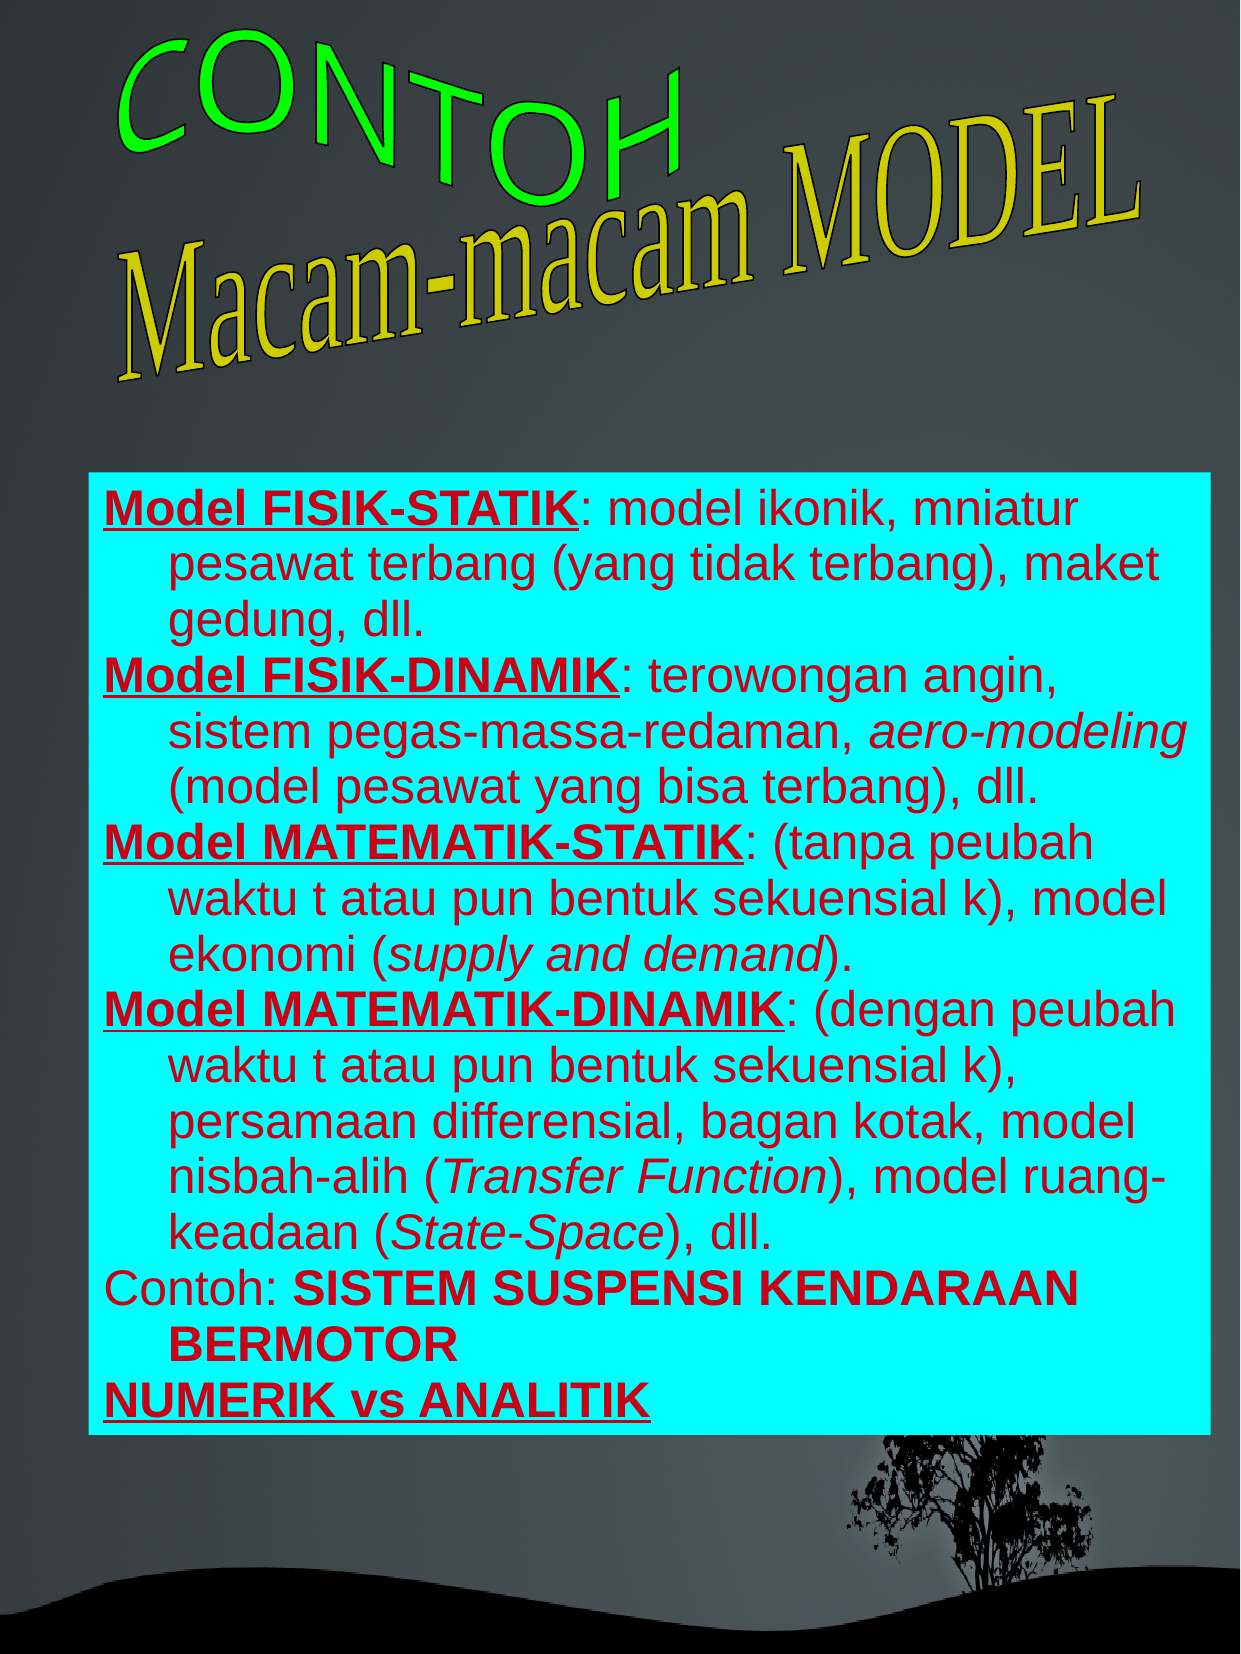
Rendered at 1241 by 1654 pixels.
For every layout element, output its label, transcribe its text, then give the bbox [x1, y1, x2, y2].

text_box CONTOH [316, 41, 395, 168]
text_box Macam-macam MODEL [783, 133, 870, 275]
text_box Macam-macam MODEL [427, 274, 455, 294]
text_box Macam-macam MODEL [256, 263, 295, 359]
picture [0, 0, 1241, 1654]
text_box Macam-macam MODEL [587, 210, 627, 305]
text_box Macam-macam MODEL [949, 115, 1017, 249]
text_box CONTOH [199, 29, 294, 134]
text_box Macam-macam MODEL [677, 190, 754, 293]
text_box Macam-macam MODEL [118, 240, 204, 382]
text_box Macam-macam MODEL [345, 243, 423, 346]
text_box Macam-macam MODEL [210, 272, 251, 368]
text_box Macam-macam MODEL [632, 204, 674, 300]
text_box Macam-macam MODEL [301, 257, 343, 353]
text_box CONTOH [607, 67, 680, 201]
text_box Macam-macam MODEL [1086, 93, 1141, 227]
text_box Macam-macam MODEL [460, 225, 537, 327]
text_box Macam-macam MODEL [541, 218, 583, 314]
text_box Model FISIK-STATIK: model ikonik, mniatur pesawat terbang (yang tidak terbang), maket gedung, dll. Model FISIK-DINAMIK: terowongan angin, sistem pegas-massa-redaman, aero-modeling (model pesawat yang bisa terbang), dll. Model MATEMATIK-STATIK: (tanpa peubah waktu t atau pun bentuk sekuensial k), model ekonomi (supply and demand). Model MATEMATIK-DINAMIK: (dengan peubah waktu t atau pun bentuk sekuensial k), persamaan differensial, bagan kotak, model nisbah-alih (Transfer Function), model ruang-keadaan (State-Space), dll. Contoh: SISTEM SUSPENSI KENDARAAN BERMOTOR NUMERIK vs ANALITIK [88, 472, 1211, 1435]
text_box Macam-macam MODEL [1023, 100, 1079, 237]
text_box CONTOH [490, 101, 585, 207]
text_box CONTOH [118, 39, 189, 153]
text_box Macam-macam MODEL [876, 125, 943, 258]
text_box CONTOH [409, 70, 484, 187]
